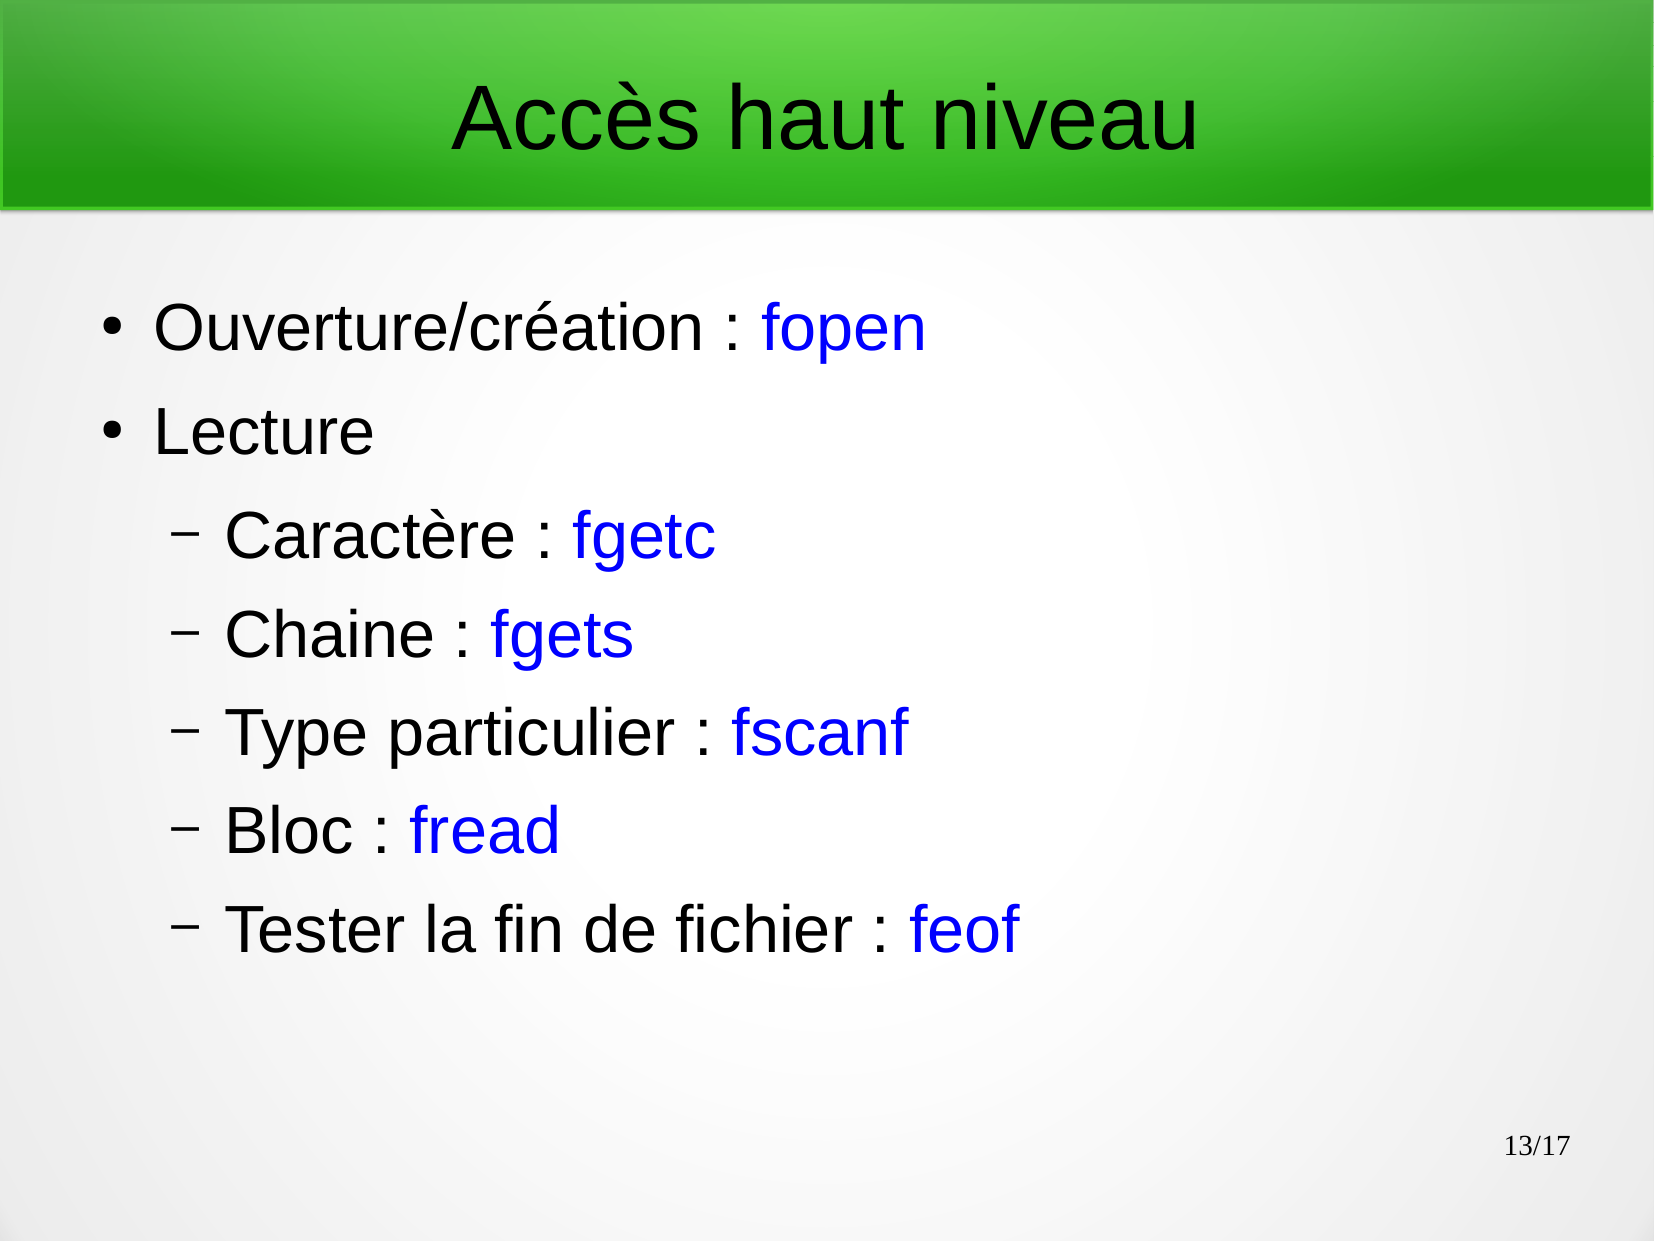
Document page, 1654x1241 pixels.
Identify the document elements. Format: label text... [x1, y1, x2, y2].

list Ouverture/création : fopen Lecture Caractère : fgetc Chaine : fgets Type particulier : fscanf Bloc : fread Tester la fin de fichier : feof [82, 290, 1571, 1094]
title Accès haut niveau [82, 47, 1571, 189]
